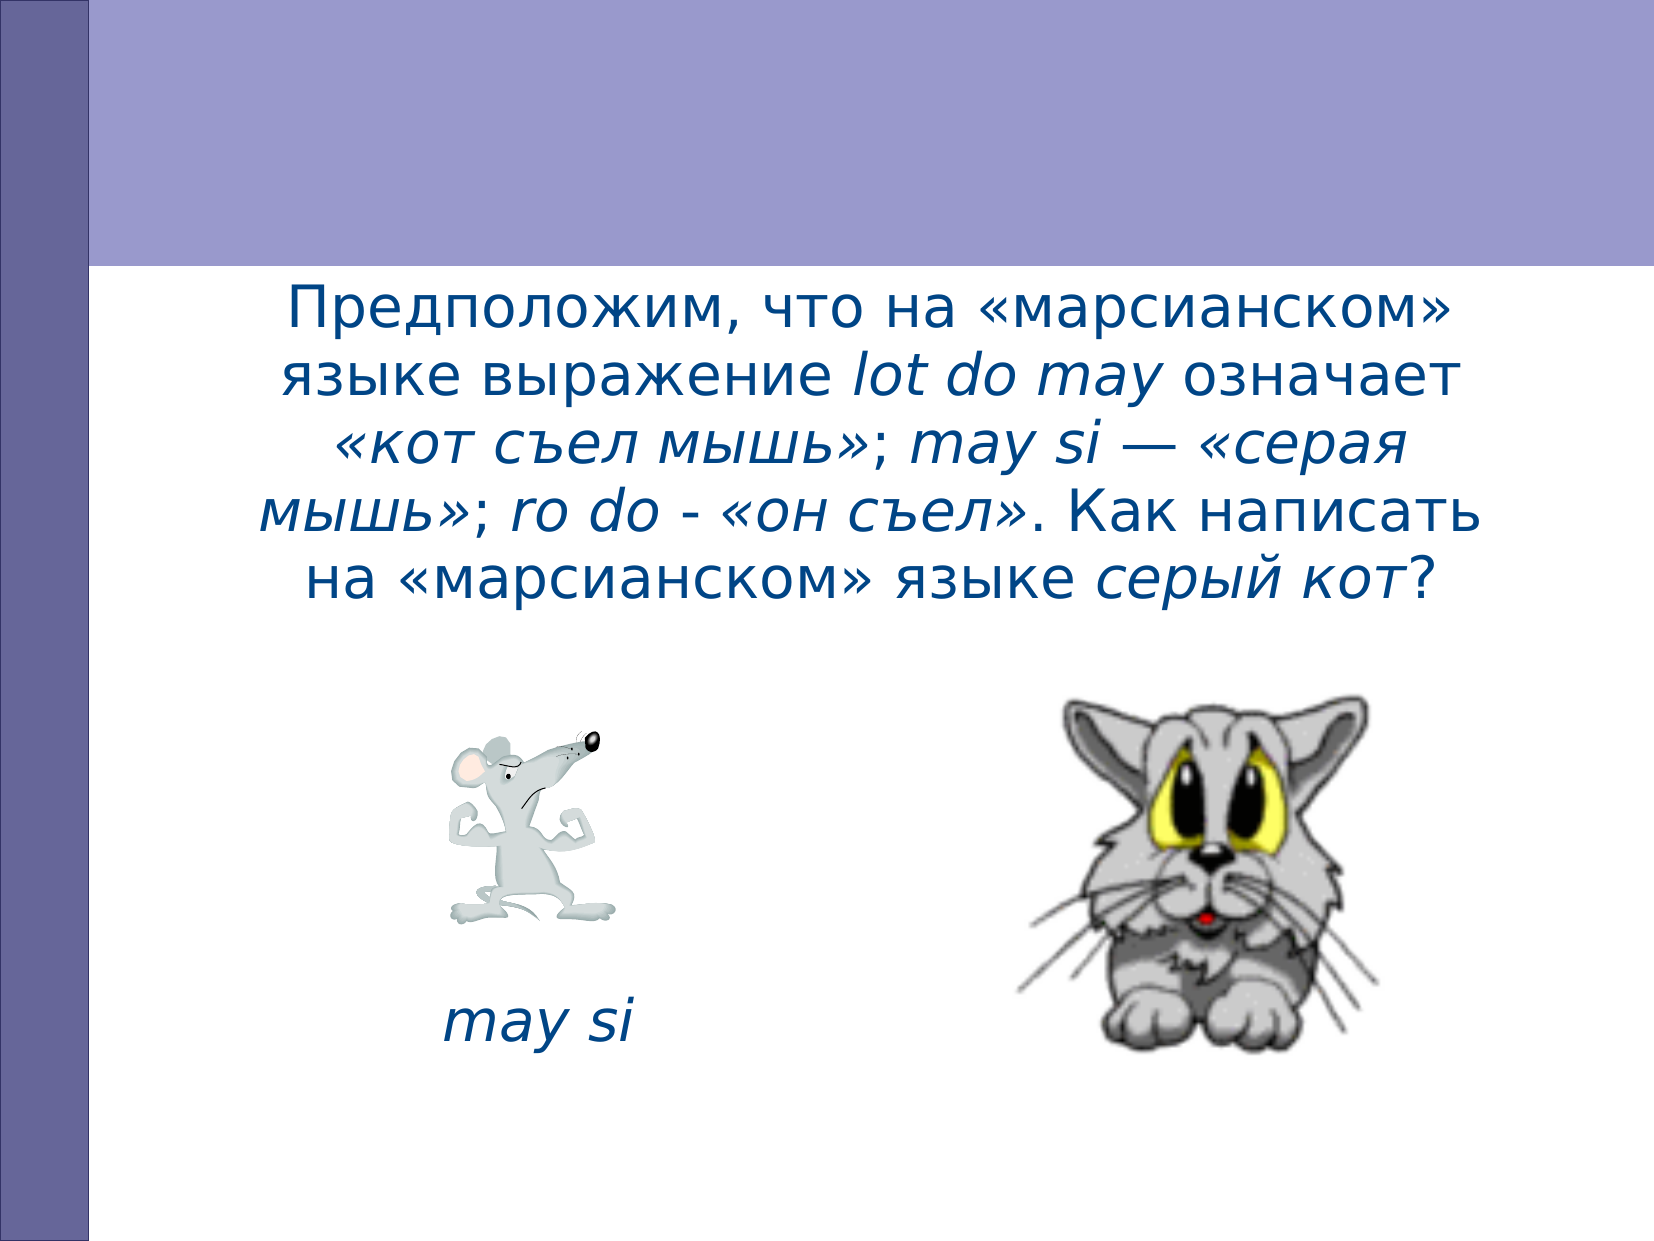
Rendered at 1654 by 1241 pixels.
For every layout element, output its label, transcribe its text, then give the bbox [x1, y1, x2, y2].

text_box may si [427, 980, 650, 1063]
text_box Предположим, что на «марсианском» языке выражение lot do may означает «кот съел мышь»; may si — «серая мышь»; ro do - «он съел». Как написать на «марсианском» языке серый кот? [236, 266, 1506, 621]
picture [422, 708, 621, 928]
picture [1008, 691, 1388, 1063]
